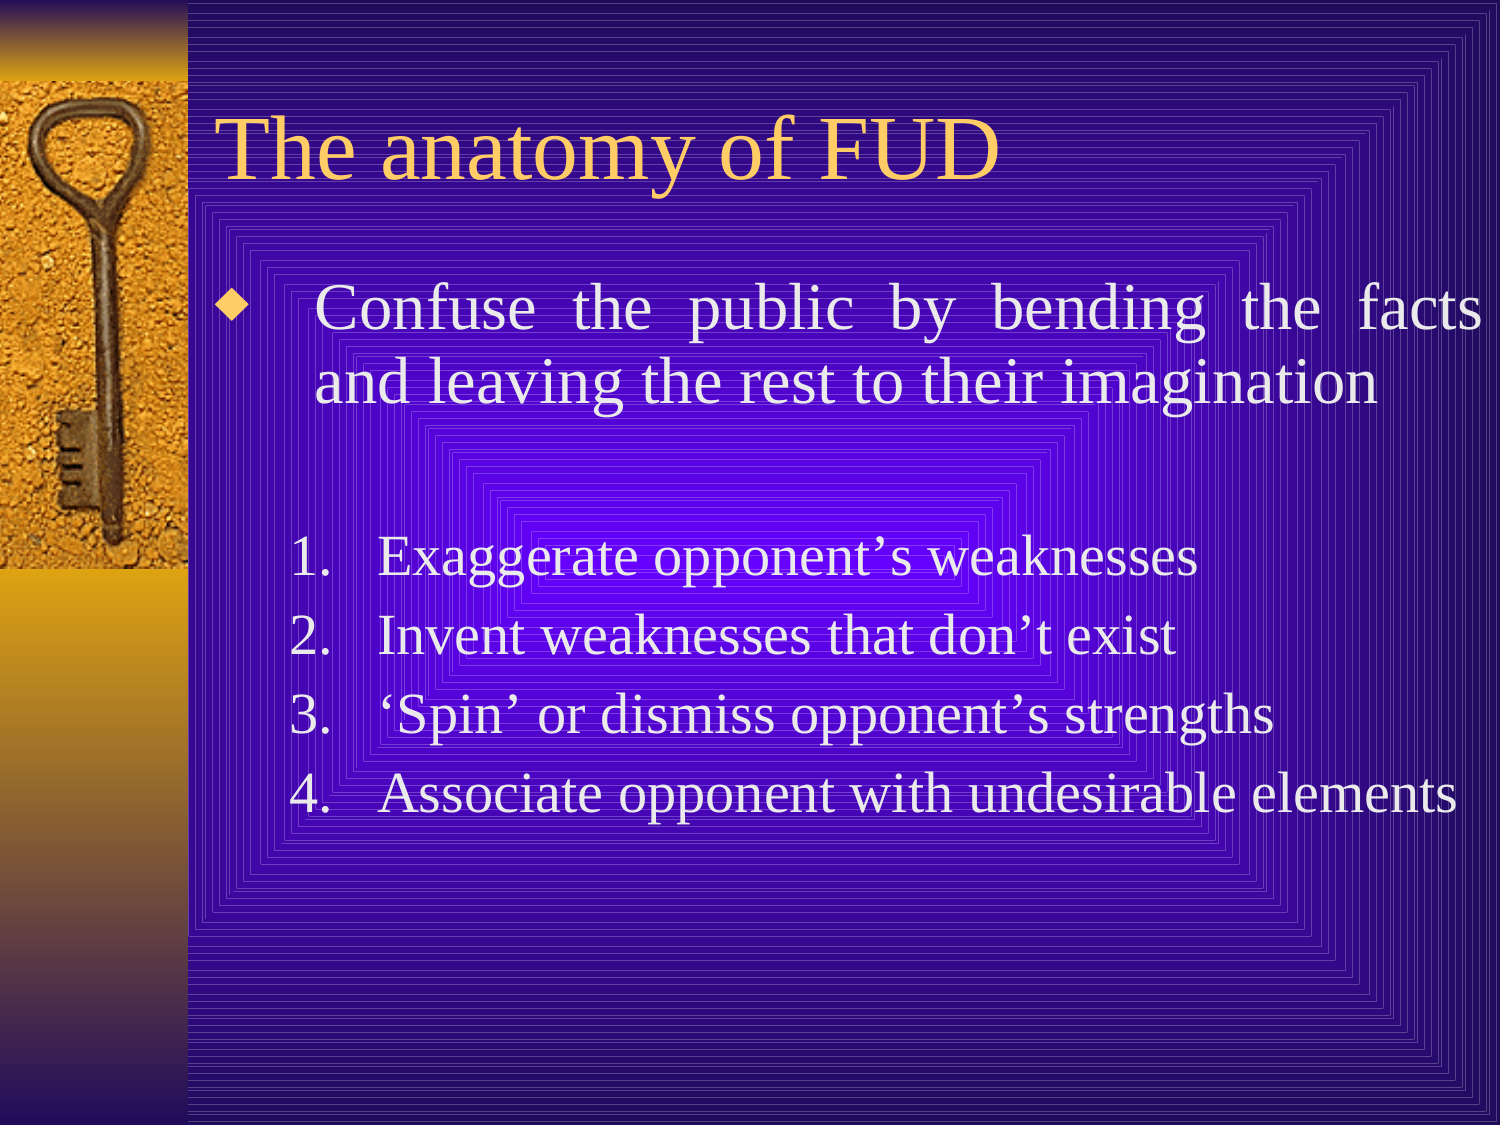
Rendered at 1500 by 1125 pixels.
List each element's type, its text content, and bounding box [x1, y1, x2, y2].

title The anatomy of FUD [200, 49, 1476, 248]
picture [0, 81, 188, 569]
list Confuse the public by bending the facts and leaving the rest to their imagination Exaggerate opponent’s weaknesses Invent weaknesses that don’t exist ‘Spin’ or dismiss opponent’s strengths Associate opponent with undesirable elements [199, 262, 1500, 1000]
